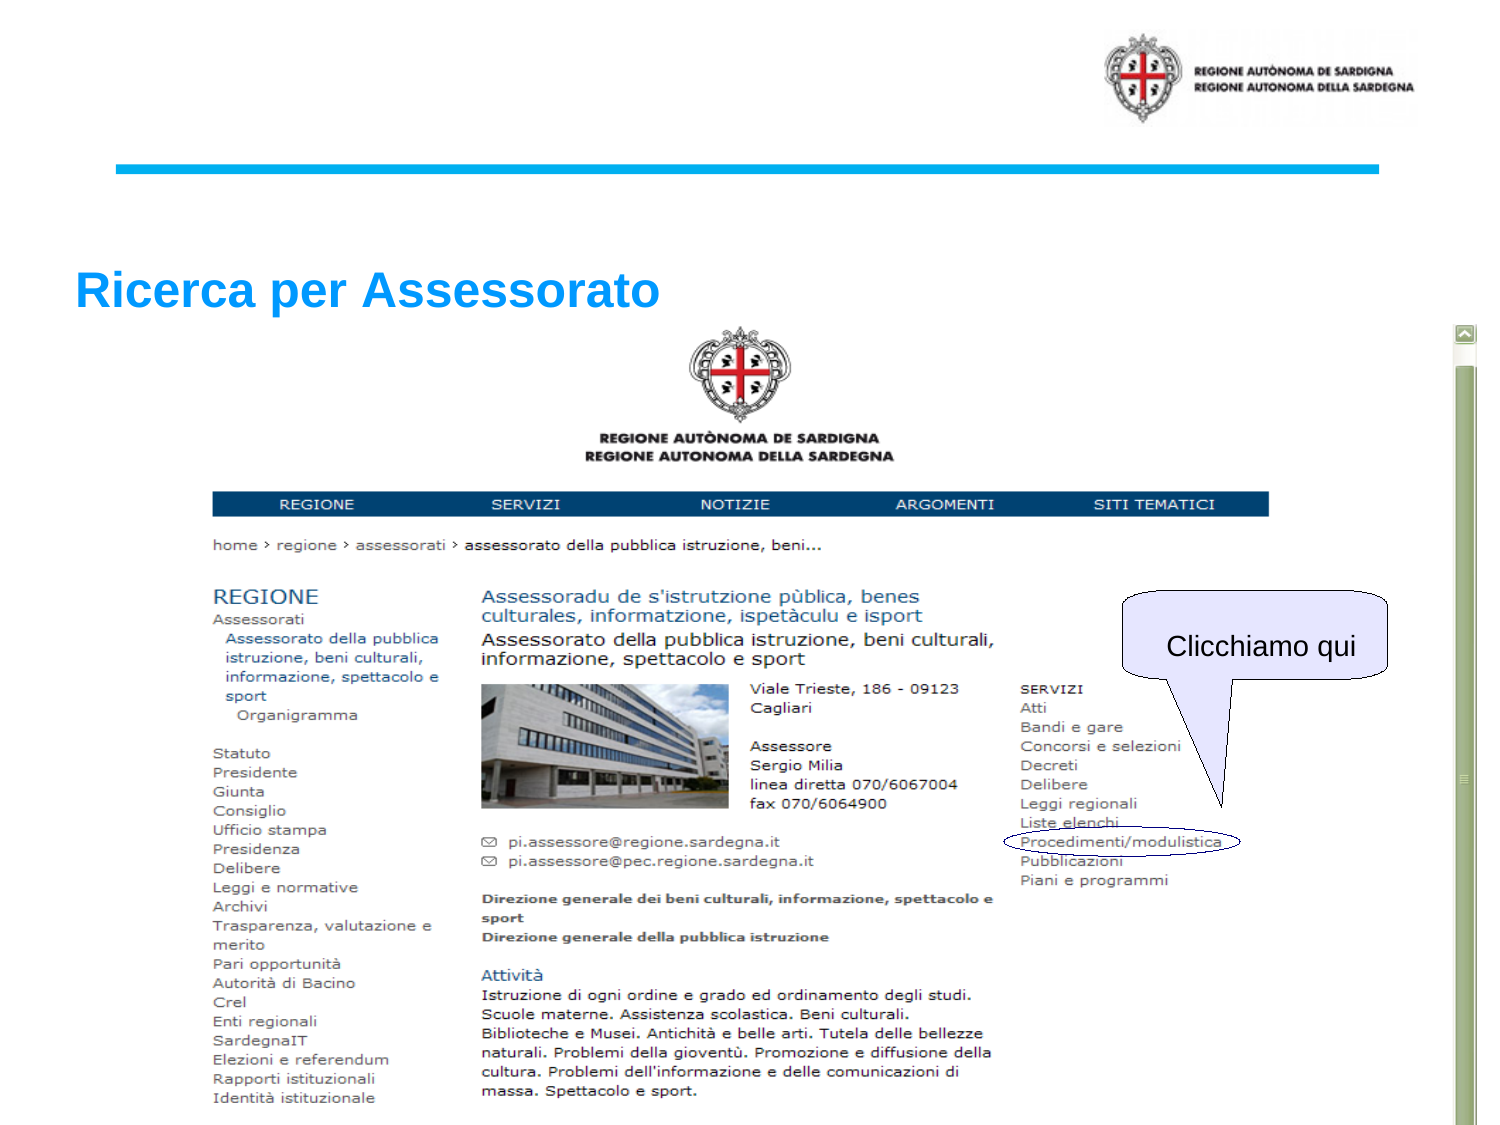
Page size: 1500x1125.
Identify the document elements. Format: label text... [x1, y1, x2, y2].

text_box [1003, 826, 1241, 857]
picture [1104, 29, 1418, 127]
picture [29, 324, 1477, 1125]
text_box [115, 164, 1380, 175]
list Ricerca per Assessorato [75, 262, 1425, 324]
text_box Clicchiamo qui [1151, 620, 1372, 670]
text_box [1122, 590, 1388, 808]
